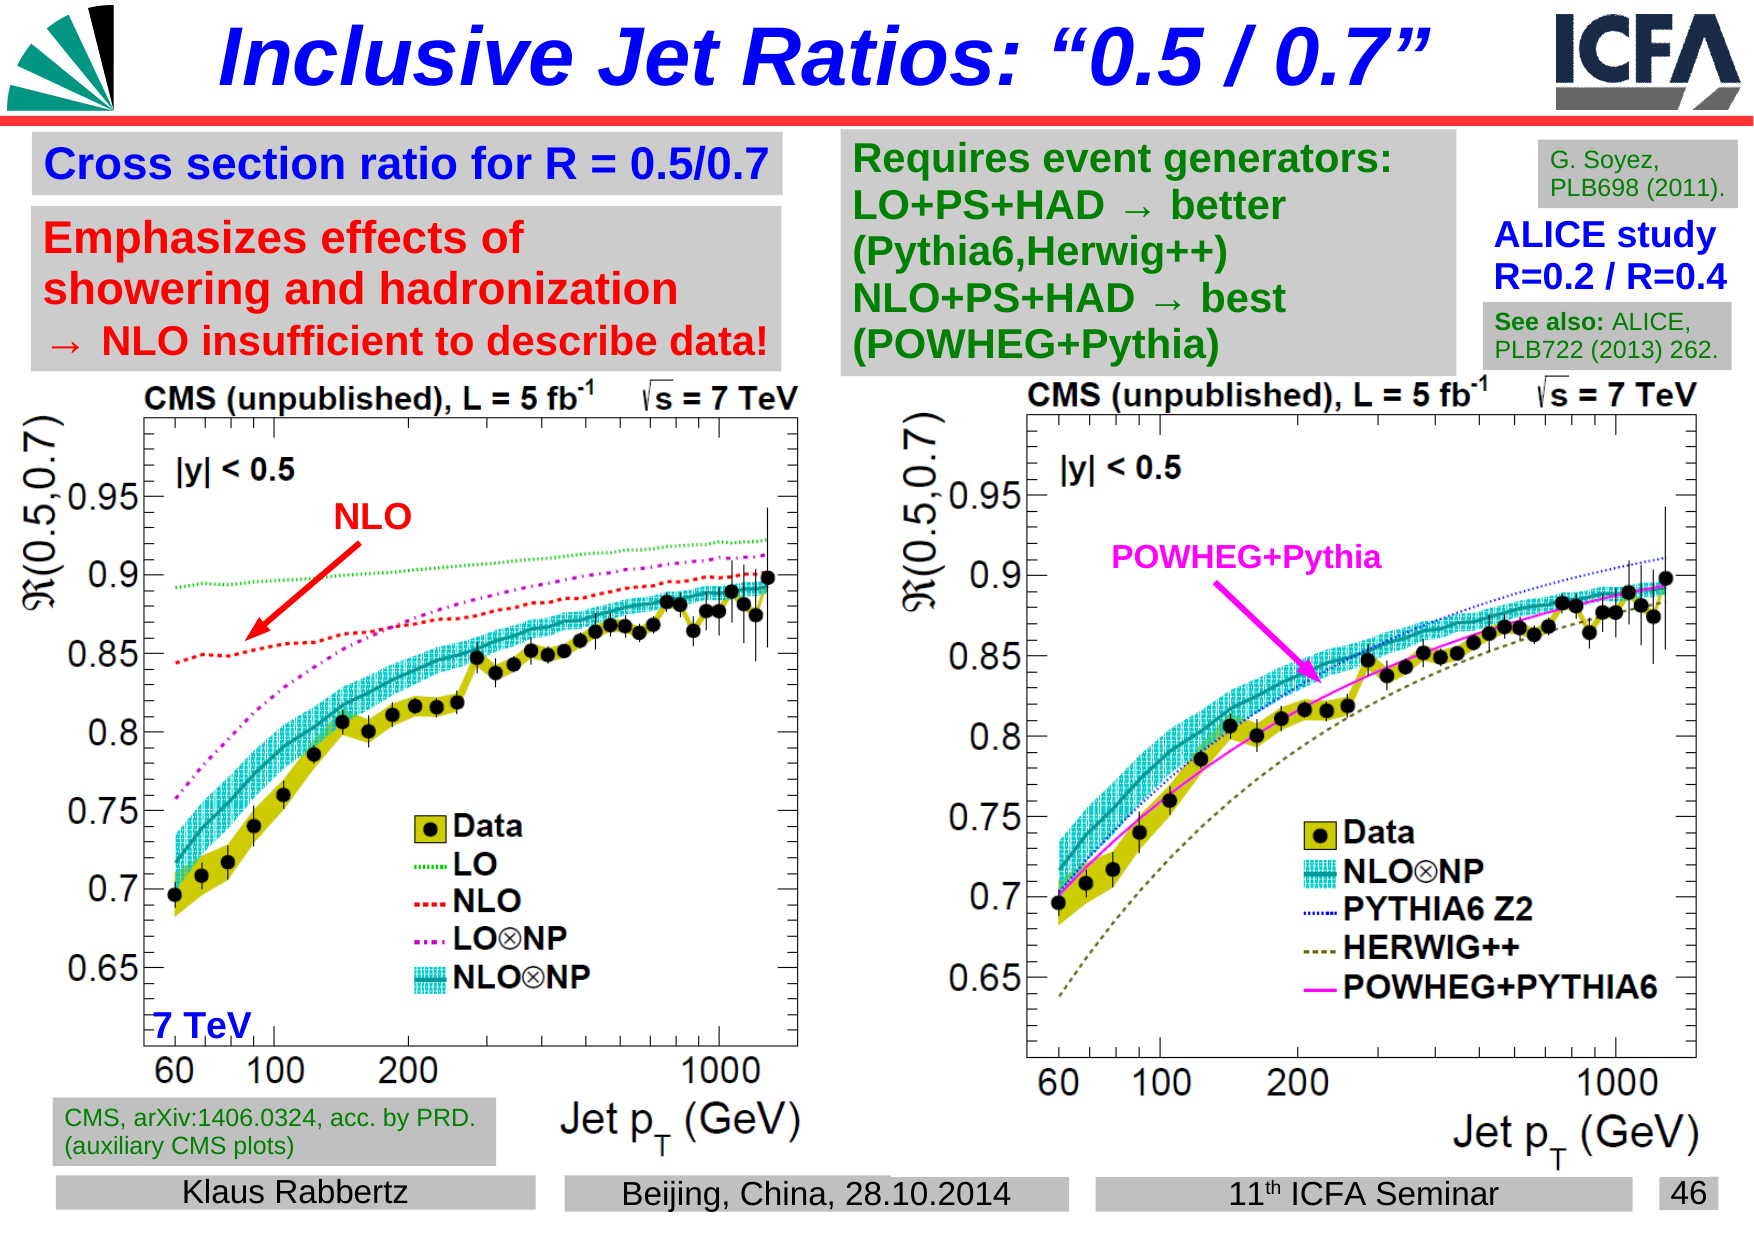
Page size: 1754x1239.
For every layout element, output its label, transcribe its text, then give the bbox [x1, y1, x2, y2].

picture [8, 371, 810, 1166]
picture [1606, 14, 1741, 110]
text_box CMS, arXiv:1406.0324, acc. by PRD. (auxiliary CMS plots) [52, 1097, 496, 1166]
title Inclusive Jet Ratios: “0.5 / 0.7” [123, 0, 1606, 114]
text_box G. Soyez, PLB698 (2011). [1538, 139, 1736, 207]
text_box Cross section ratio for R = 0.5/0.7 [31, 131, 783, 196]
text_box ALICE study R=0.2 / R=0.4 [1481, 207, 1740, 304]
text_box Requires event generators: LO+PS+HAD → better (Pythia6,Herwig++) NLO+PS+HAD → best (POWHEG+Pythia) [840, 129, 1457, 377]
picture [7, 5, 114, 112]
text_box 7 TeV [140, 998, 261, 1053]
text_box See also: ALICE, PLB722 (2013) 262. [1482, 304, 1732, 371]
text_box Emphasizes effects of showering and hadronization → NLO insufficient to describe data! [30, 205, 782, 372]
text_box NLO [321, 489, 425, 544]
picture [891, 369, 1710, 1177]
text_box POWHEG+Pythia [1099, 532, 1394, 583]
